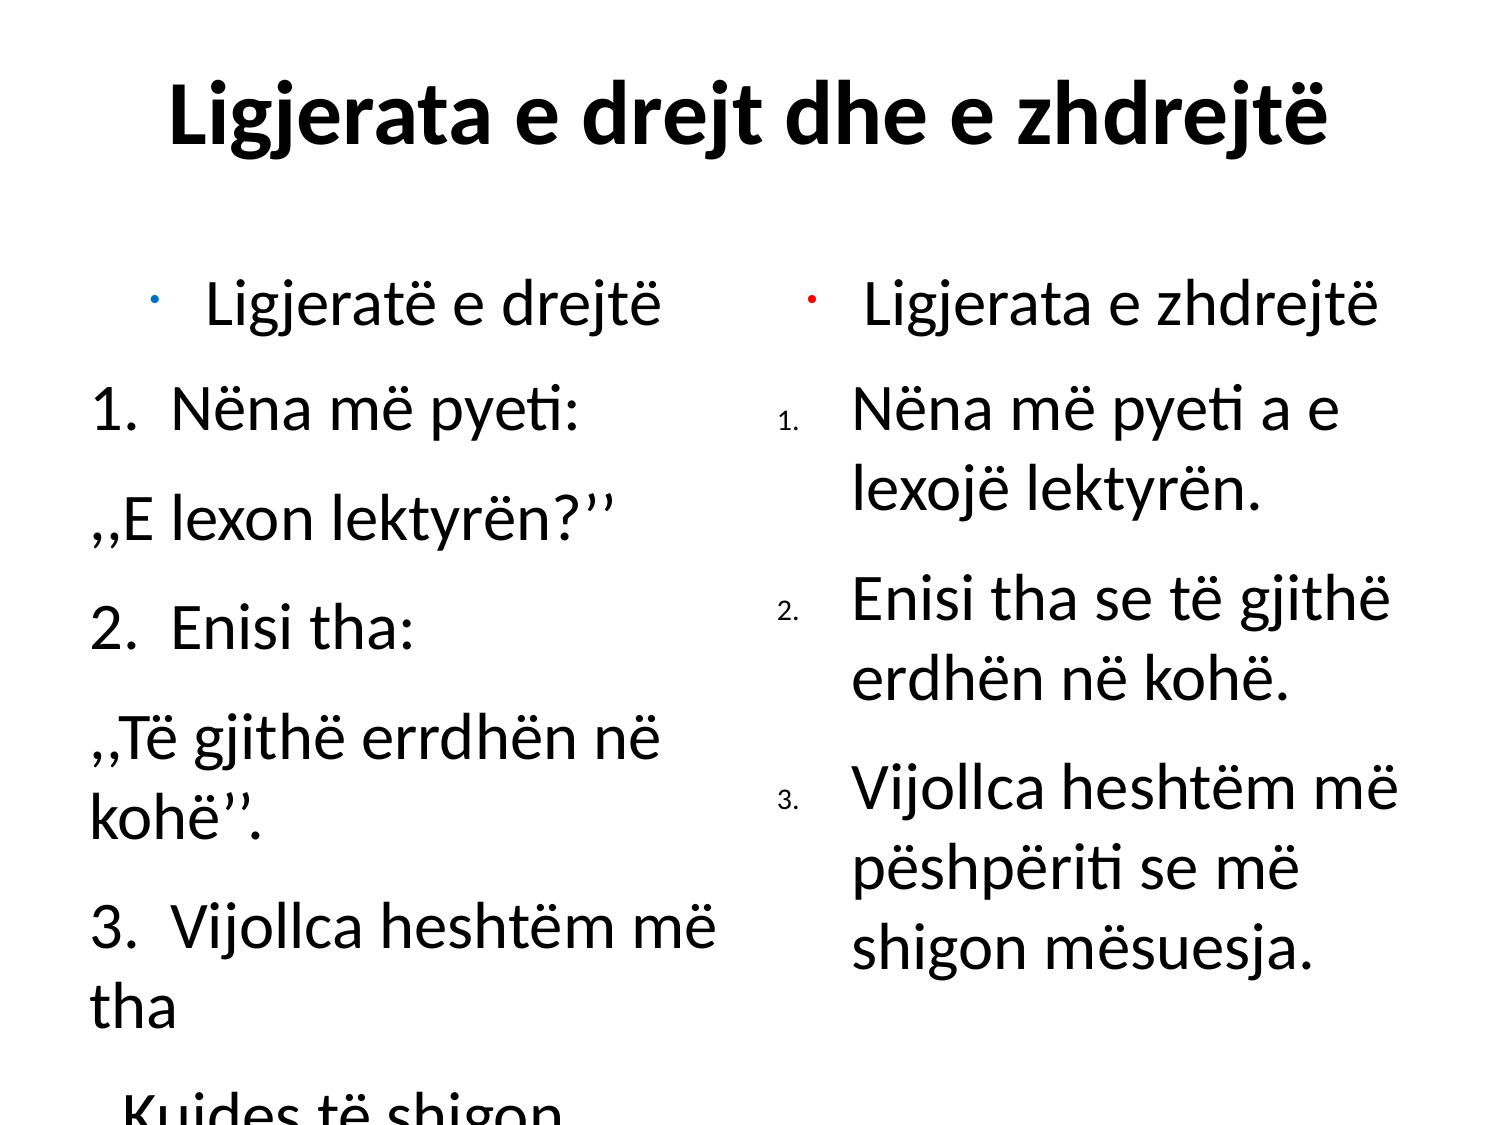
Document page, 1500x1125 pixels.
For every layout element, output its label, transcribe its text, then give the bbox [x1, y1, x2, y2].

list Ligjerata e zhdrejtë [761, 251, 1425, 356]
list Ligjeratë e drejtë [75, 251, 738, 356]
list 1. Nëna më pyeti: ,,E lexon lektyrën?’’ 2. Enisi tha: ,,Të gjithë errdhën në kohë’’. 3. Vijollca heshtëm më tha ,,Kujdes të shigon mësuesja!’’ [75, 356, 738, 1005]
list Nëna më pyeti a e lexojë lektyrën. Enisi tha se të gjithë erdhën në kohë. Vijollca heshtëm më pëshpëriti se më shigon mësuesja. [761, 356, 1425, 1005]
title Ligjerata e drejt dhe e zhdrejtë [75, 45, 1425, 233]
